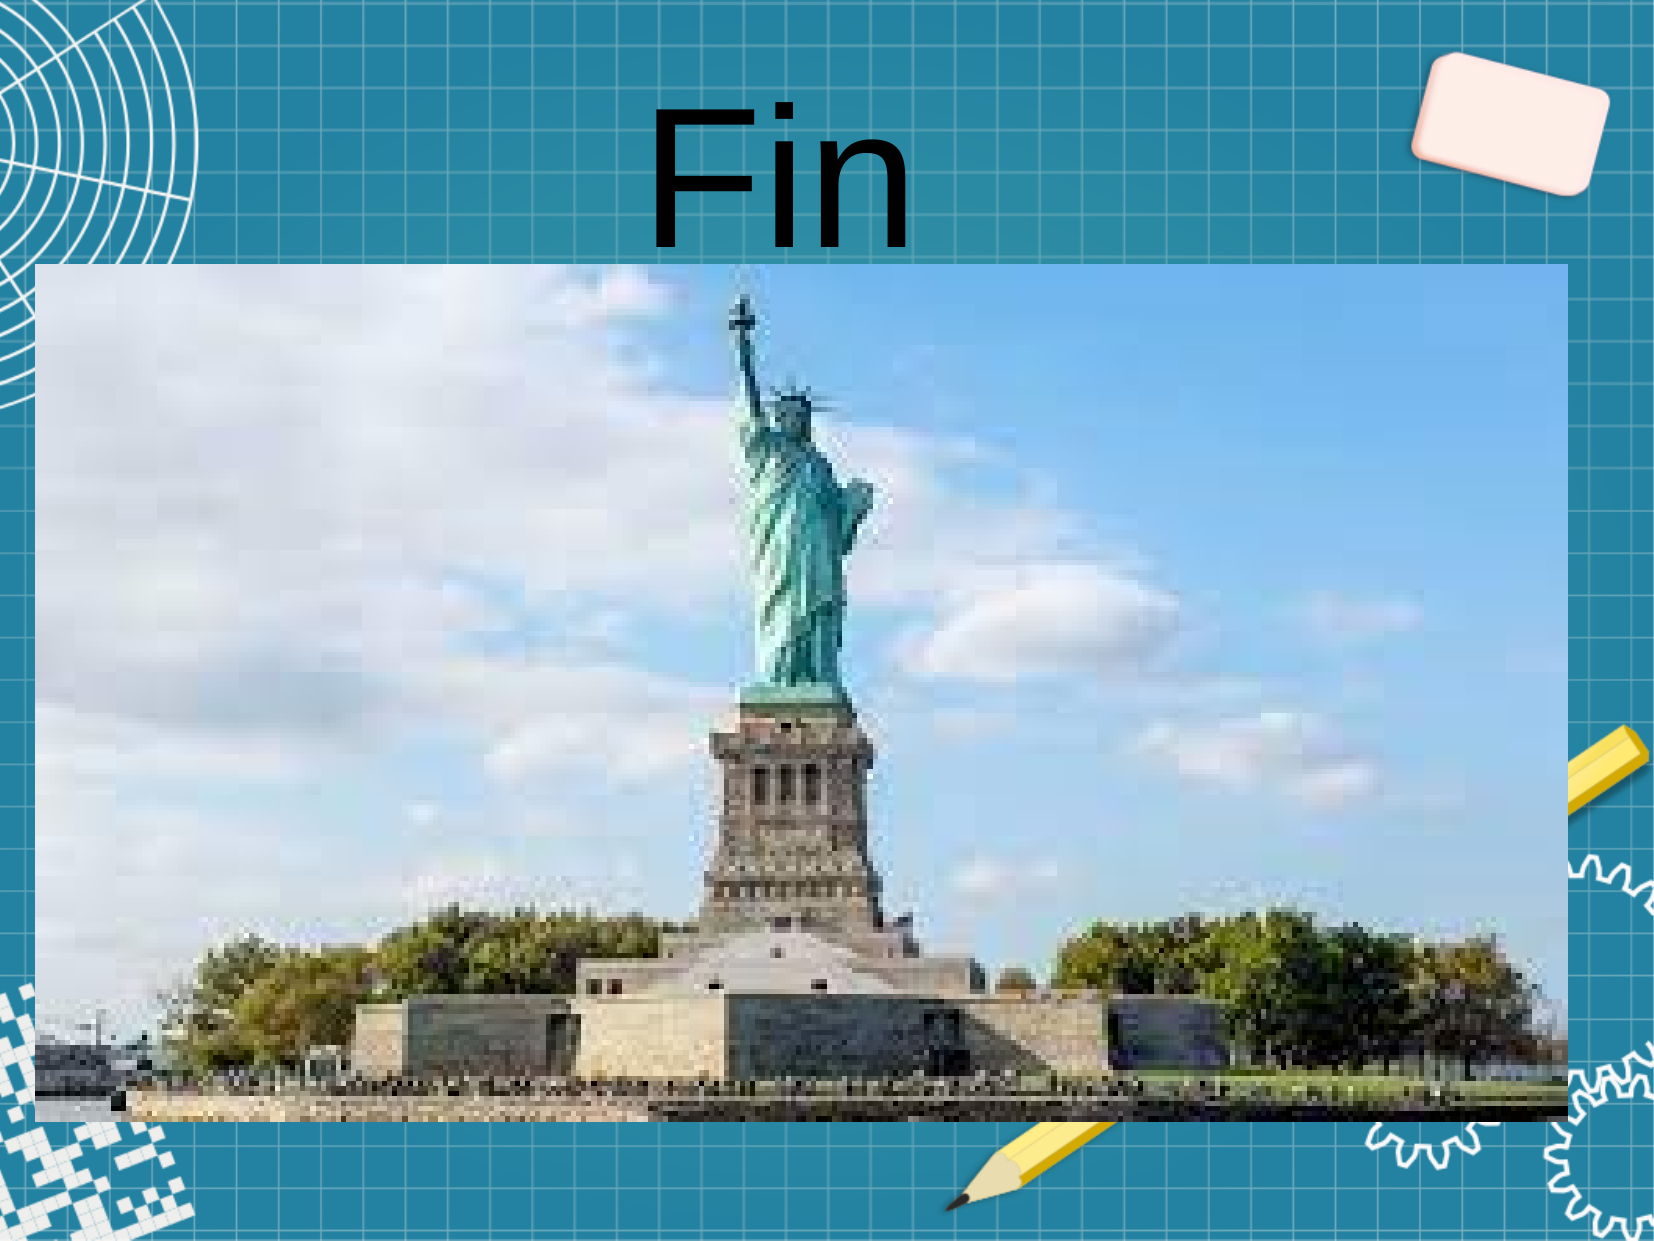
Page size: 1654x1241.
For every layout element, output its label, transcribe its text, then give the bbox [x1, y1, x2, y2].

text_box Fin [35, 59, 1630, 1192]
picture [0, 0, 1654, 1241]
